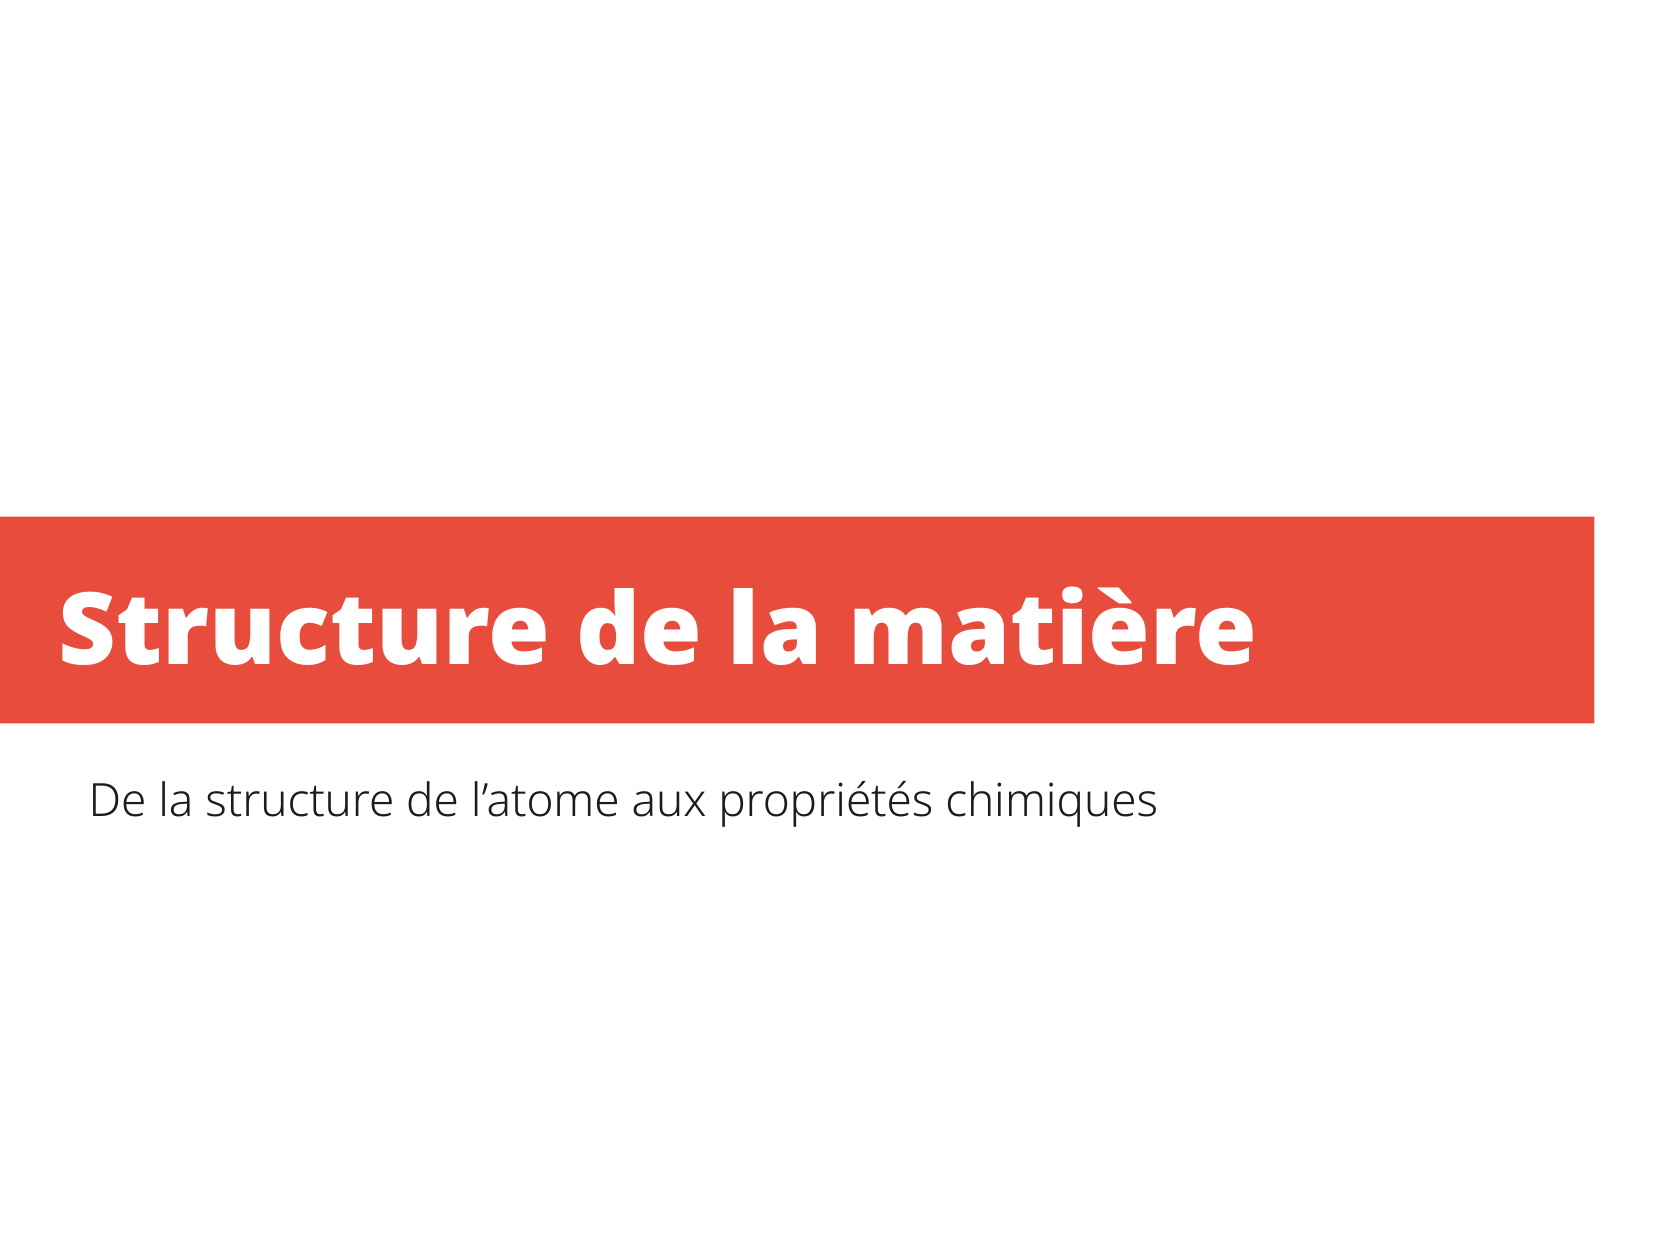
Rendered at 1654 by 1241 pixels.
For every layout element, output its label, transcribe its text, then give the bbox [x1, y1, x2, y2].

title Structure de la matière [59, 546, 1595, 694]
subtitle De la structure de l’atome aux propriétés chimiques [88, 767, 1595, 1182]
